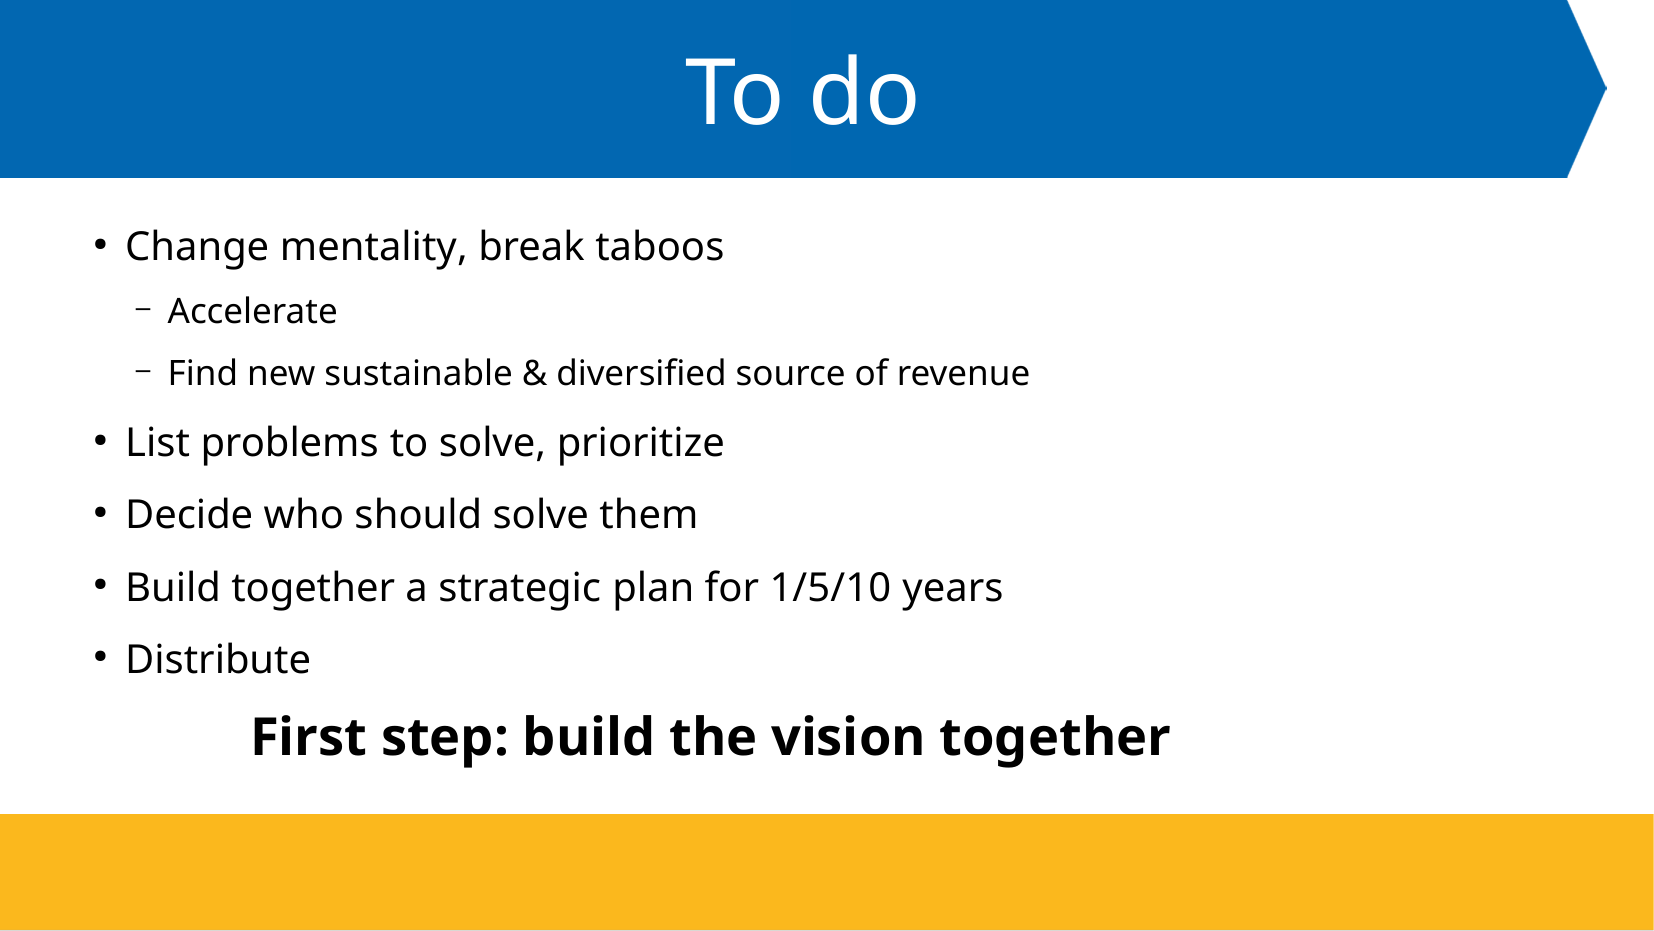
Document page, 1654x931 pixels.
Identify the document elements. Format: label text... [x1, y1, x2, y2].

picture [0, 814, 1654, 931]
title To do [59, 23, 1548, 154]
list Change mentality, break taboos Accelerate Find new sustainable & diversified source of revenue List problems to solve, prioritize Decide who should solve them Build together a strategic plan for 1/5/10 years Distribute First step: build the vision together [82, 217, 1583, 780]
picture [0, 0, 1607, 178]
